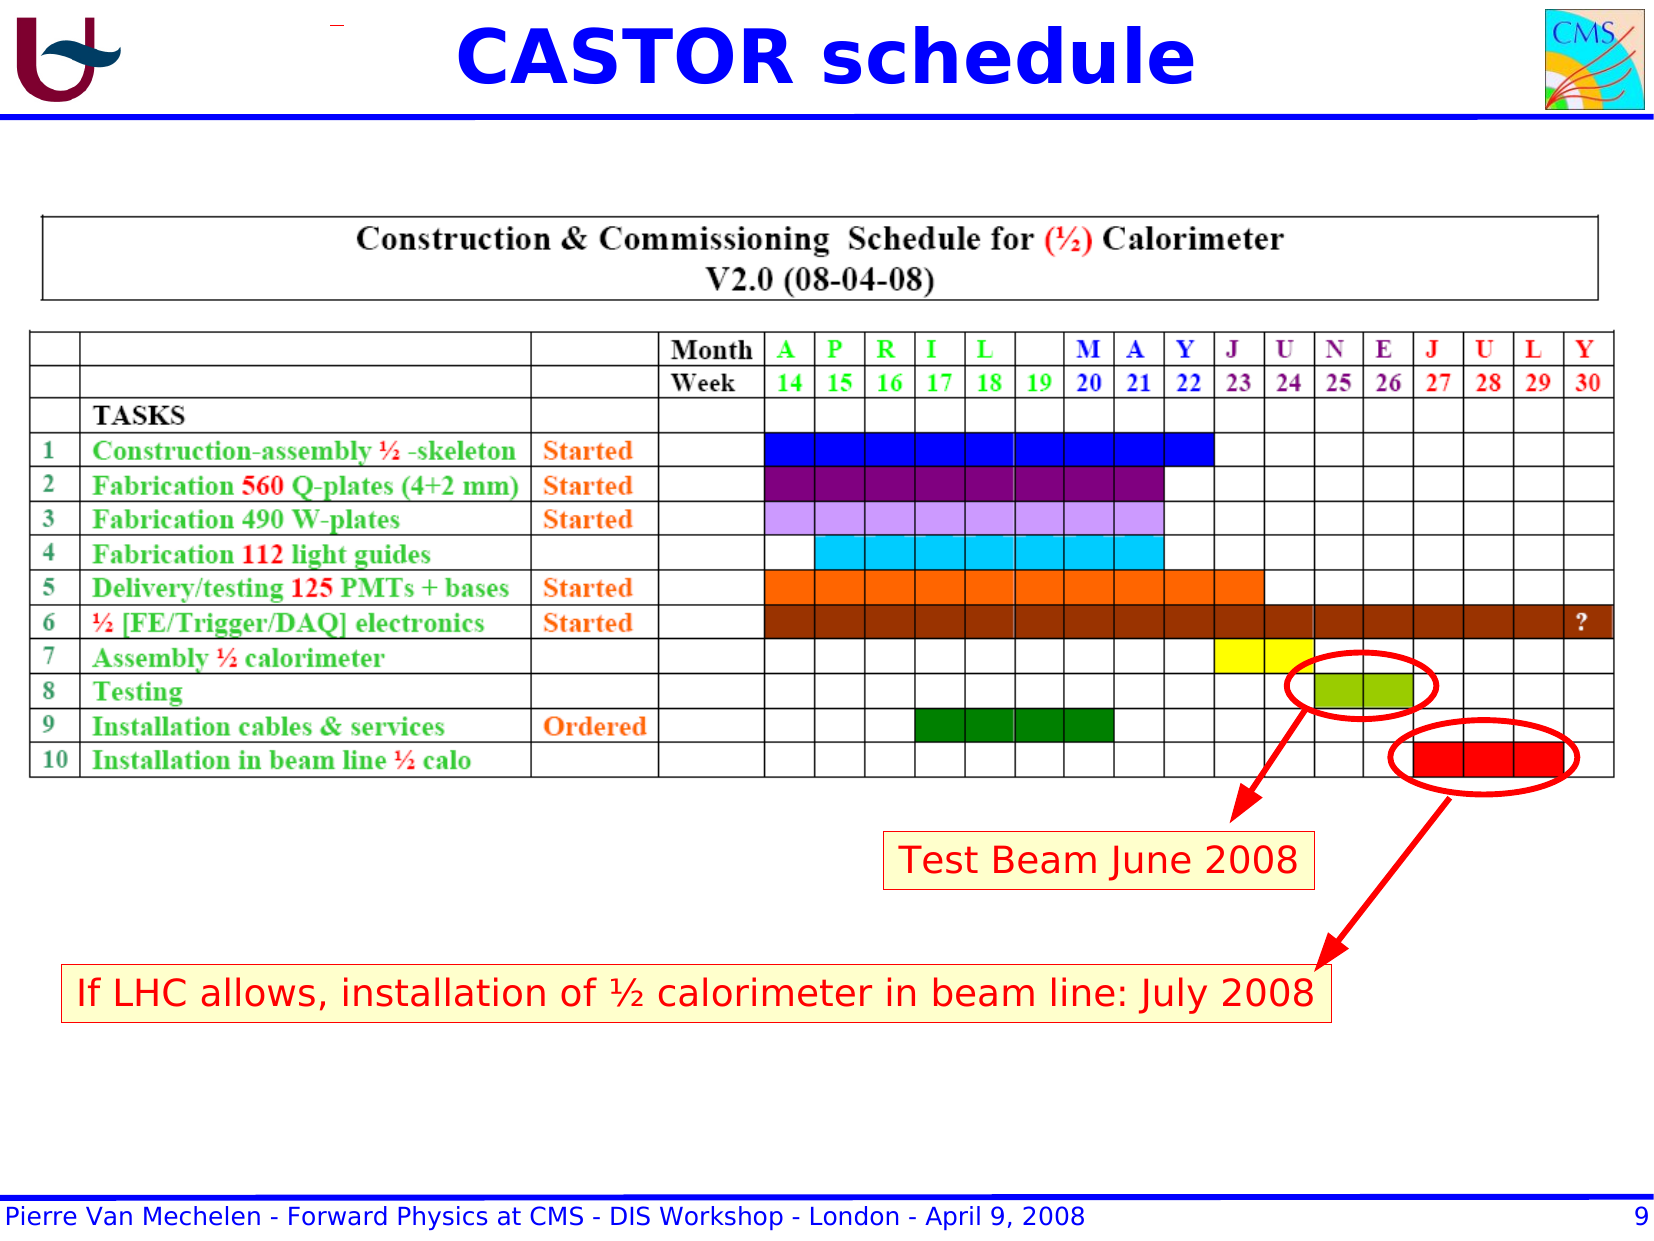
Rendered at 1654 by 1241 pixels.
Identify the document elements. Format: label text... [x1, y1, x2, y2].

text_box If LHC allows, installation of ½ calorimeter in beam line: July 2008 [61, 964, 1303, 1023]
picture [9, 10, 128, 109]
text_box Test Beam June 2008 [883, 831, 1307, 890]
picture [25, 209, 1621, 780]
picture [1290, 656, 1433, 716]
picture [1545, 9, 1645, 110]
title CASTOR schedule [147, 8, 1506, 107]
picture [1394, 724, 1574, 780]
